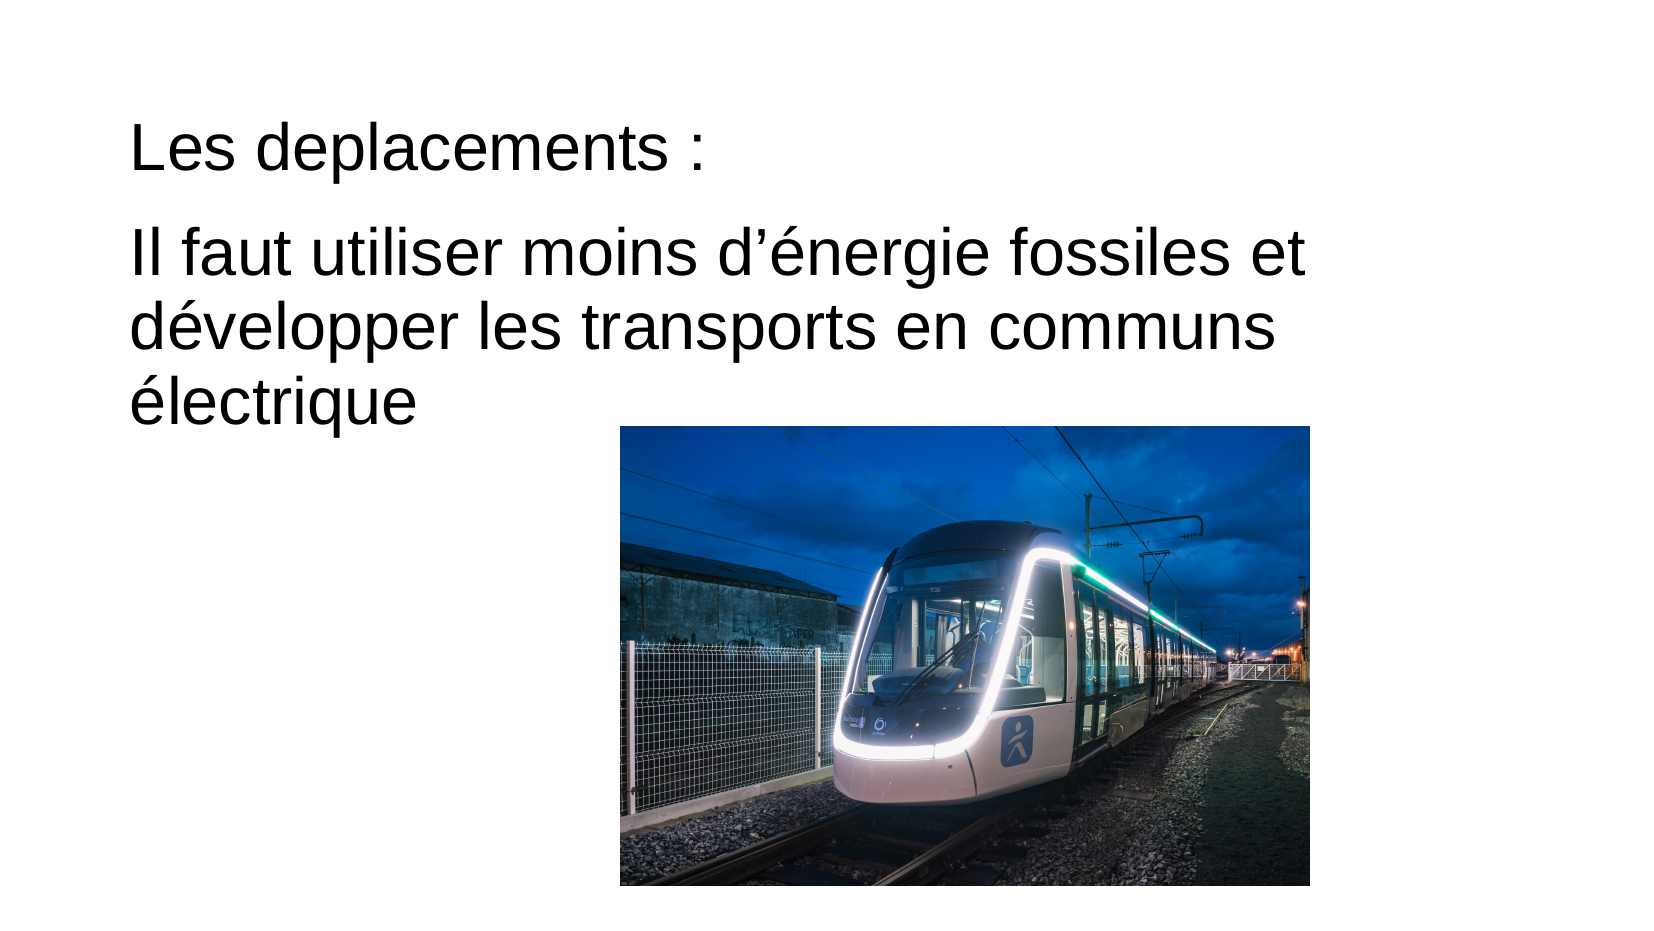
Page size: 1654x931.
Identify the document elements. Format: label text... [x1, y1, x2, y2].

list Les deplacements : Il faut utiliser moins d’énergie fossiles et développer les transports en communs électrique [59, 110, 1548, 650]
picture [620, 426, 1310, 886]
